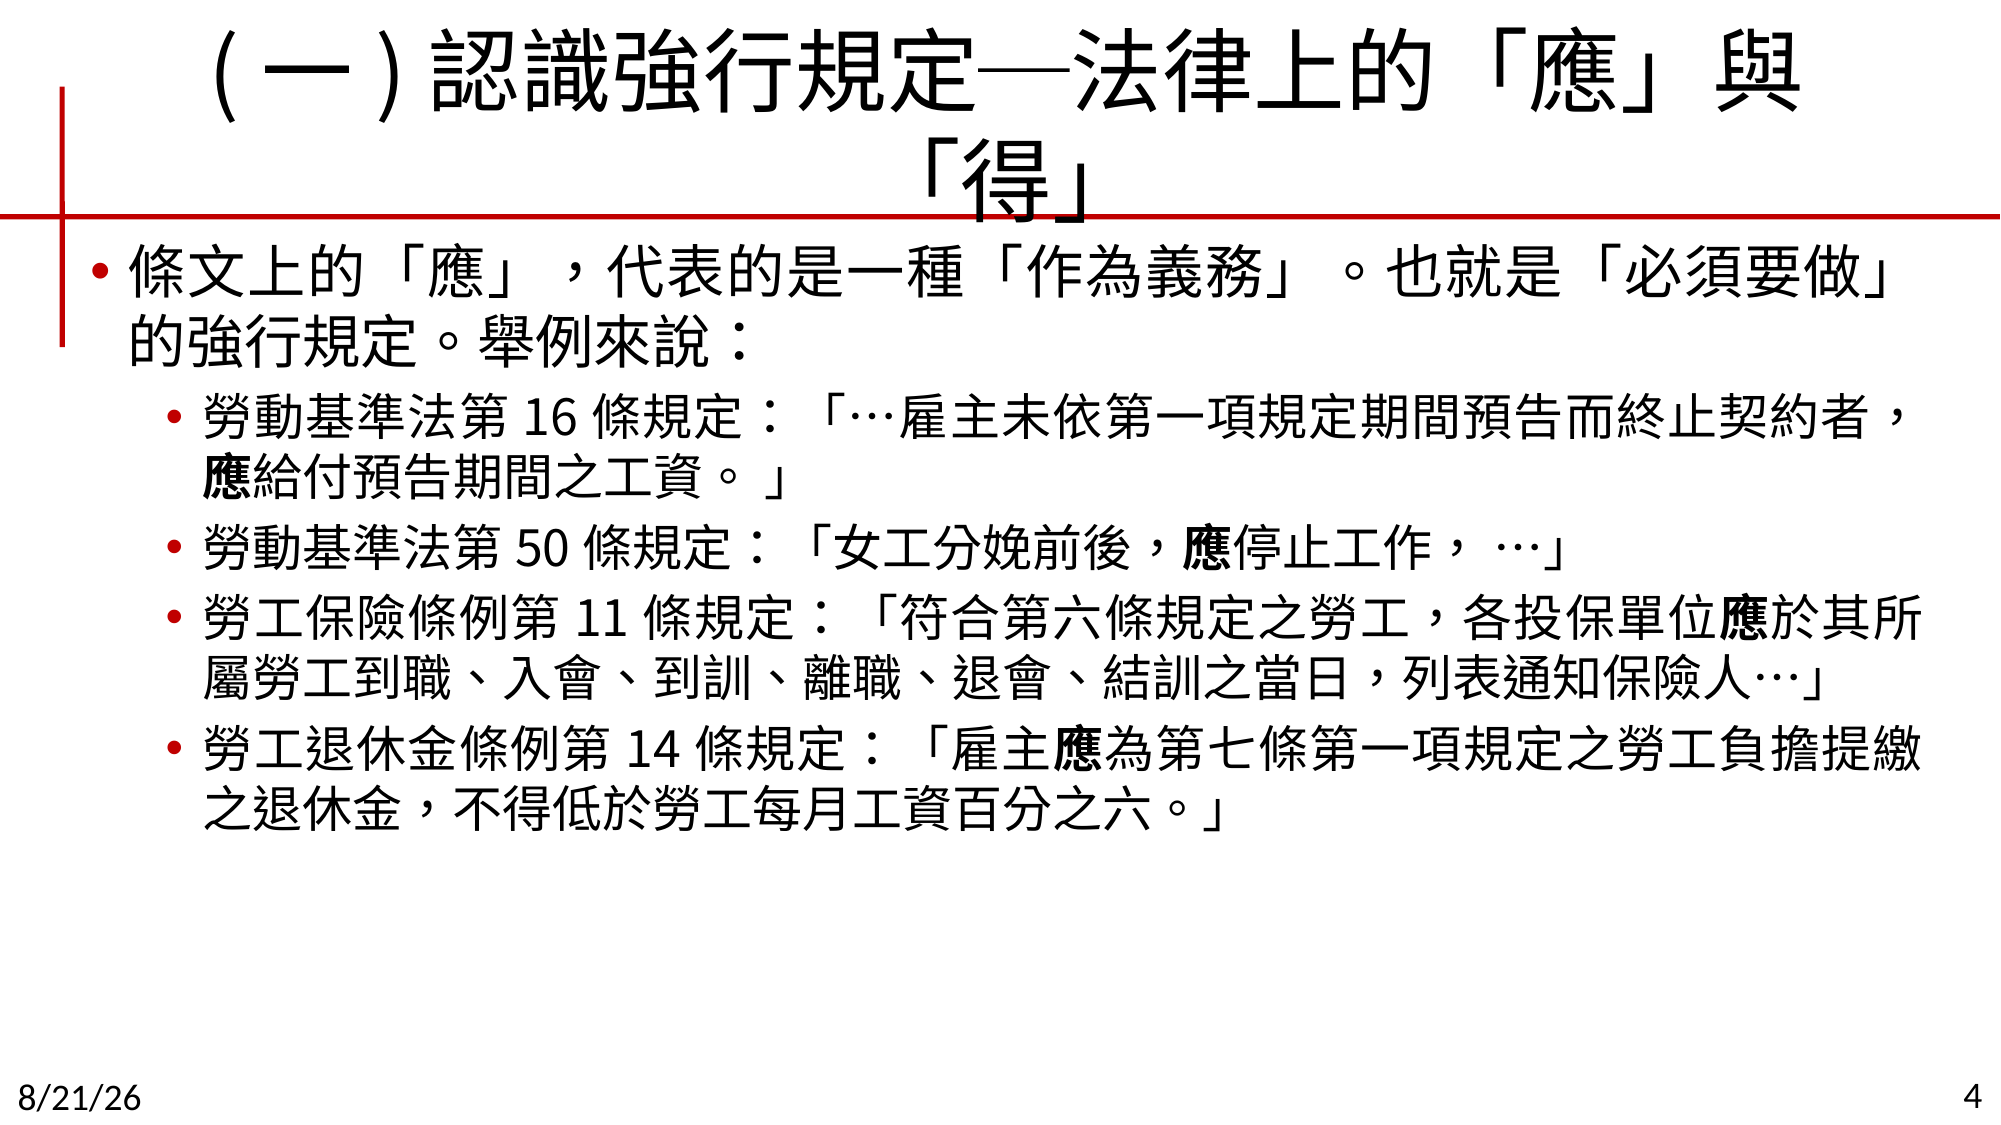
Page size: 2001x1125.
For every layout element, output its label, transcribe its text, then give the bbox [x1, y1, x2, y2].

list 條文上的「應」，代表的是一種「作為義務」。也就是「必須要做」的強行規定。舉例來說： 勞動基準法第16條規定：「…雇主未依第一項規定期間預告而終止契約者，應給付預告期間之工資。 」 勞動基準法第50條規定：「女工分娩前後，應停止工作， …」 勞工保險條例第11條規定：「符合第六條規定之勞工，各投保單位應於其所屬勞工到職、入會、到訓、離職、退會、結訓之當日，列表通知保險人…」 勞工退休金條例第14條規定：「雇主應為第七條第一項規定之勞工負擔提繳之退休金，不得低於勞工每月工資百分之六。」 [75, 228, 1938, 1038]
slide_number <編號> [1701, 1063, 1998, 1118]
slide_number 9/22/20 [2, 1065, 452, 1116]
title (一)認識強行規定─法律上的「應」與「得」 [75, 6, 1938, 211]
